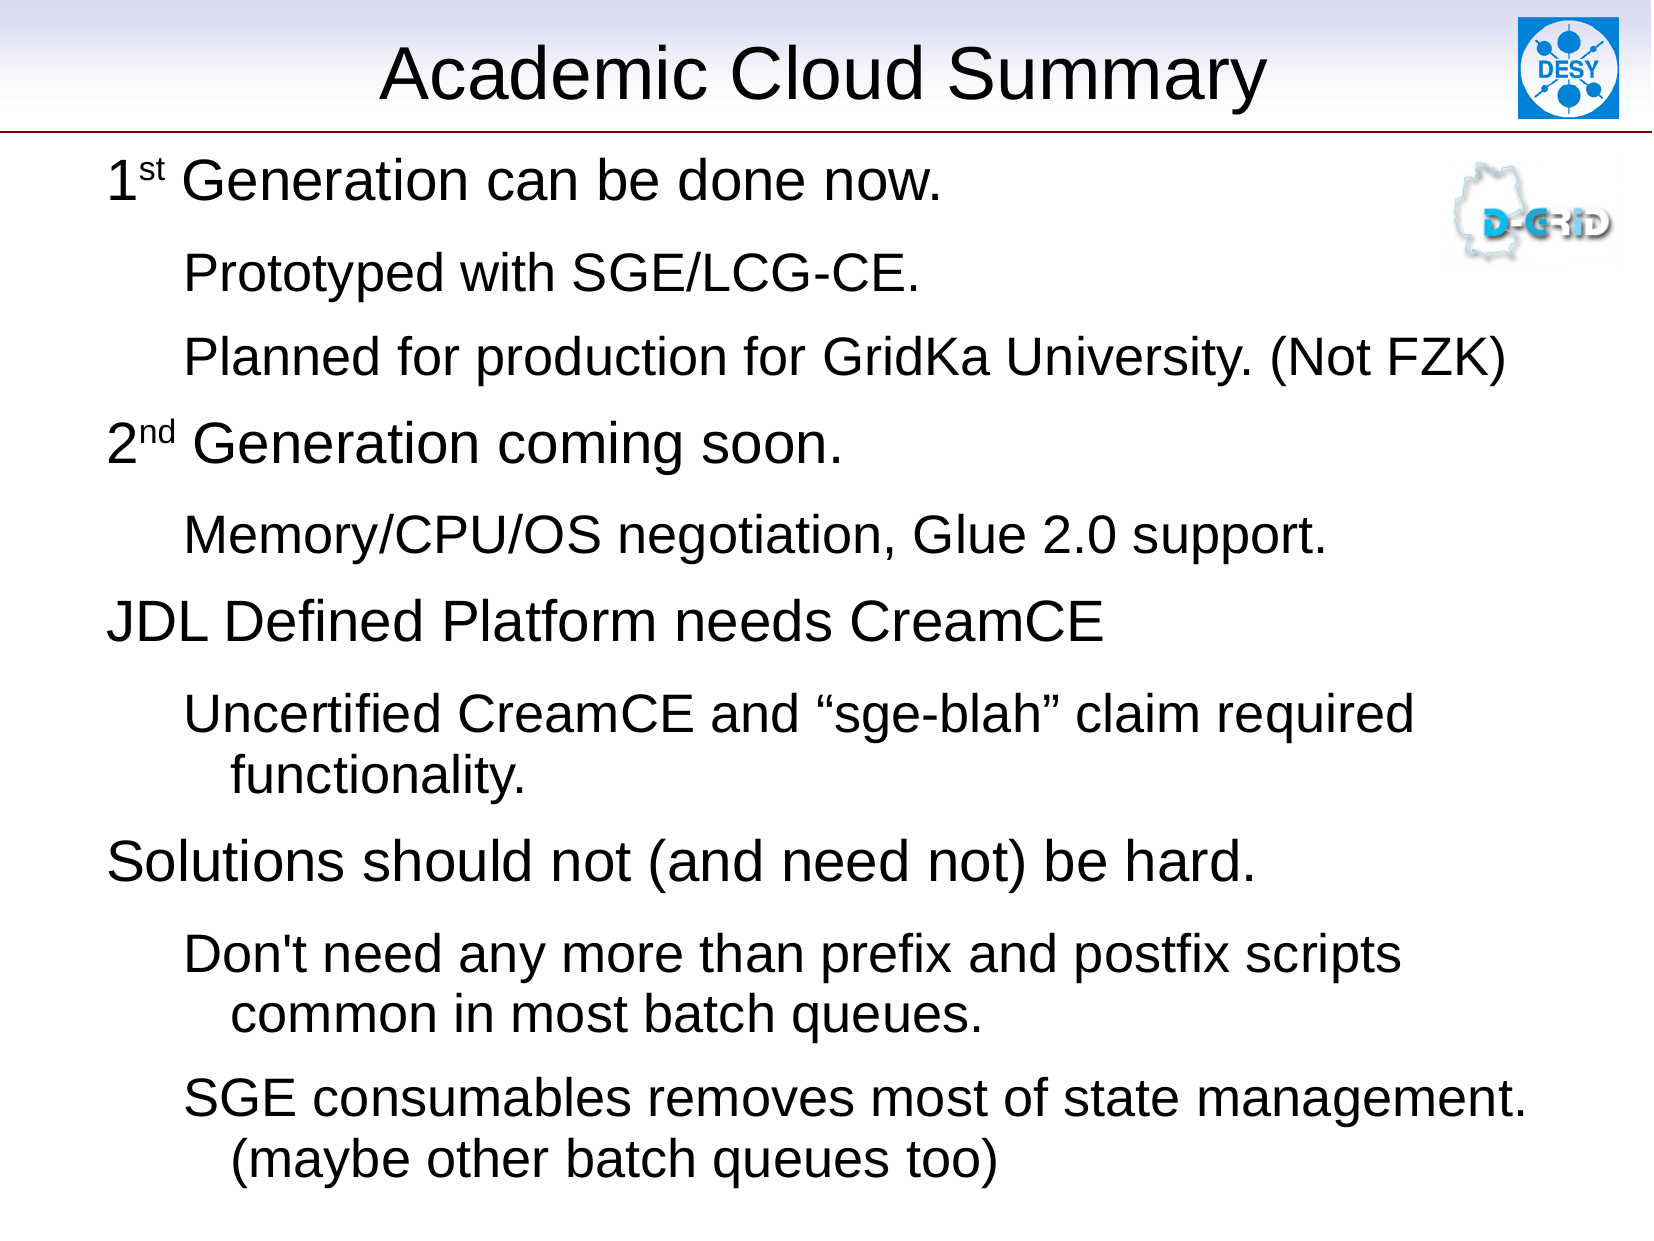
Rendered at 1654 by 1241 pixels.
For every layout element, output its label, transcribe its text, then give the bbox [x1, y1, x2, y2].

picture [1565, 17, 1619, 119]
picture [1577, 147, 1646, 266]
title Academic Cloud Summary [82, 0, 1565, 148]
list 1st Generation can be done now. Prototyped with SGE/LCG-CE. Planned for production for GridKa University. (Not FZK) 2nd Generation coming soon. Memory/CPU/OS negotiation, Glue 2.0 support. JDL Defined Platform needs CreamCE Uncertified CreamCE and “sge-blah” claim required functionality. Solutions should not (and need not) be hard. Don't need any more than prefix and postfix scripts common in most batch queues. SGE consumables removes most of state management. (maybe other batch queues too) [88, 147, 1577, 1194]
